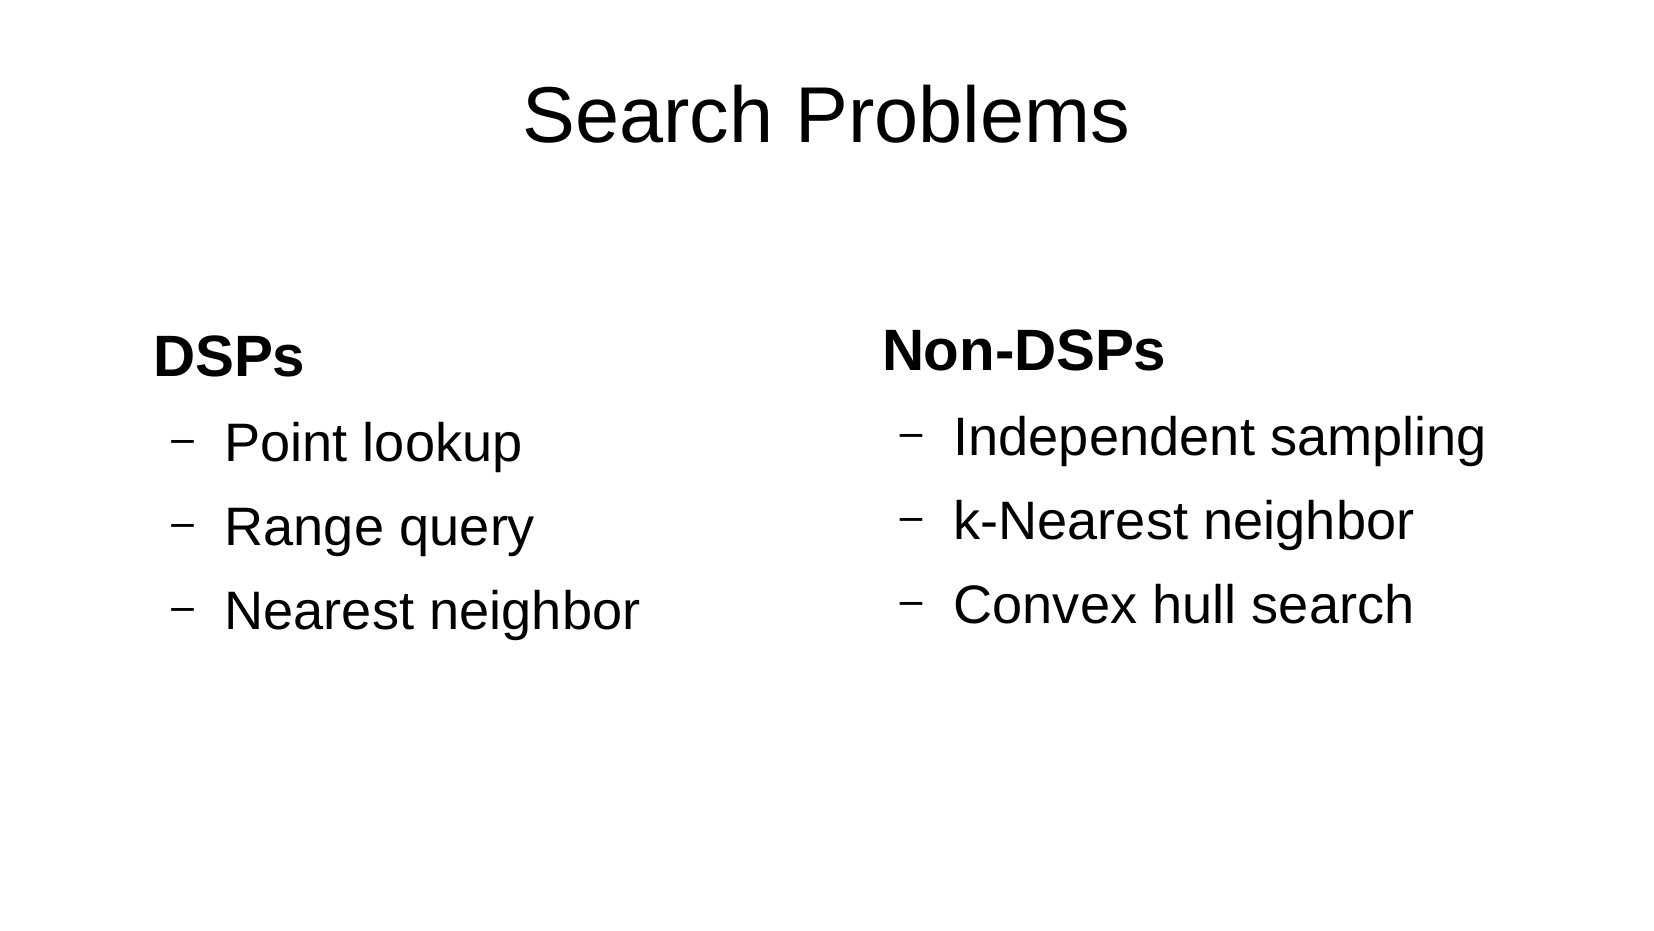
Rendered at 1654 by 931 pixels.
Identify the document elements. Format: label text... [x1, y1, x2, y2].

list DSPs Point lookup Range query Nearest neighbor [82, 323, 809, 864]
list Non-DSPs Independent sampling k-Nearest neighbor Convex hull search [811, 318, 1651, 858]
title Search Problems [82, 37, 1571, 193]
